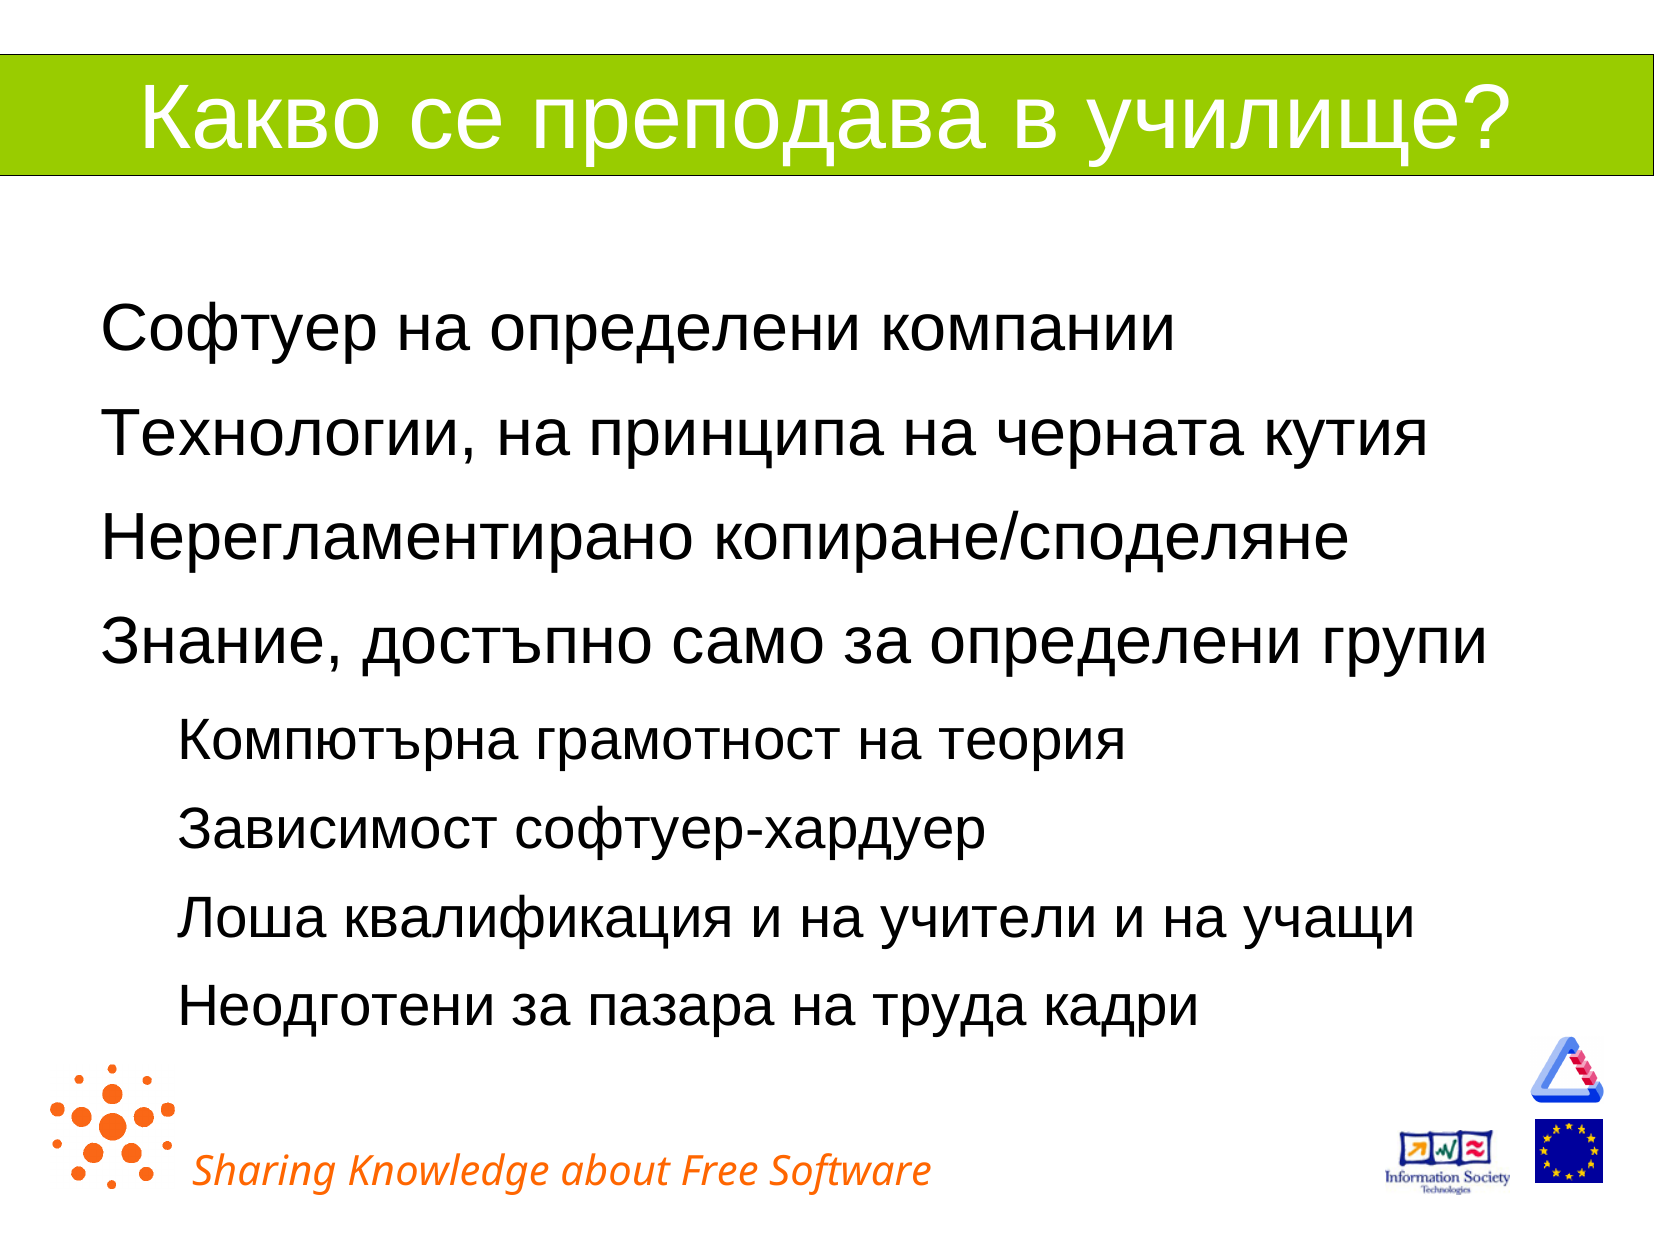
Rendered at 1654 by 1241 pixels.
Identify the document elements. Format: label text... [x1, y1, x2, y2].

picture [1571, 1036, 1604, 1104]
list Софтуер на определени компании Технологии, на принципа на черната кутия Нерегламентирано копиране/споделяне Знание, достъпно само за определени групи Компютърна грамотност на теория Зависимост софтуер-хардуер Лоша квалификация и на учители и на учащи Неодготени за пазара на труда кадри [82, 290, 1571, 1185]
picture [1385, 1185, 1510, 1195]
picture [1571, 1119, 1603, 1183]
title Какво се преподава в училище? [82, 59, 1571, 174]
picture [50, 1064, 175, 1189]
